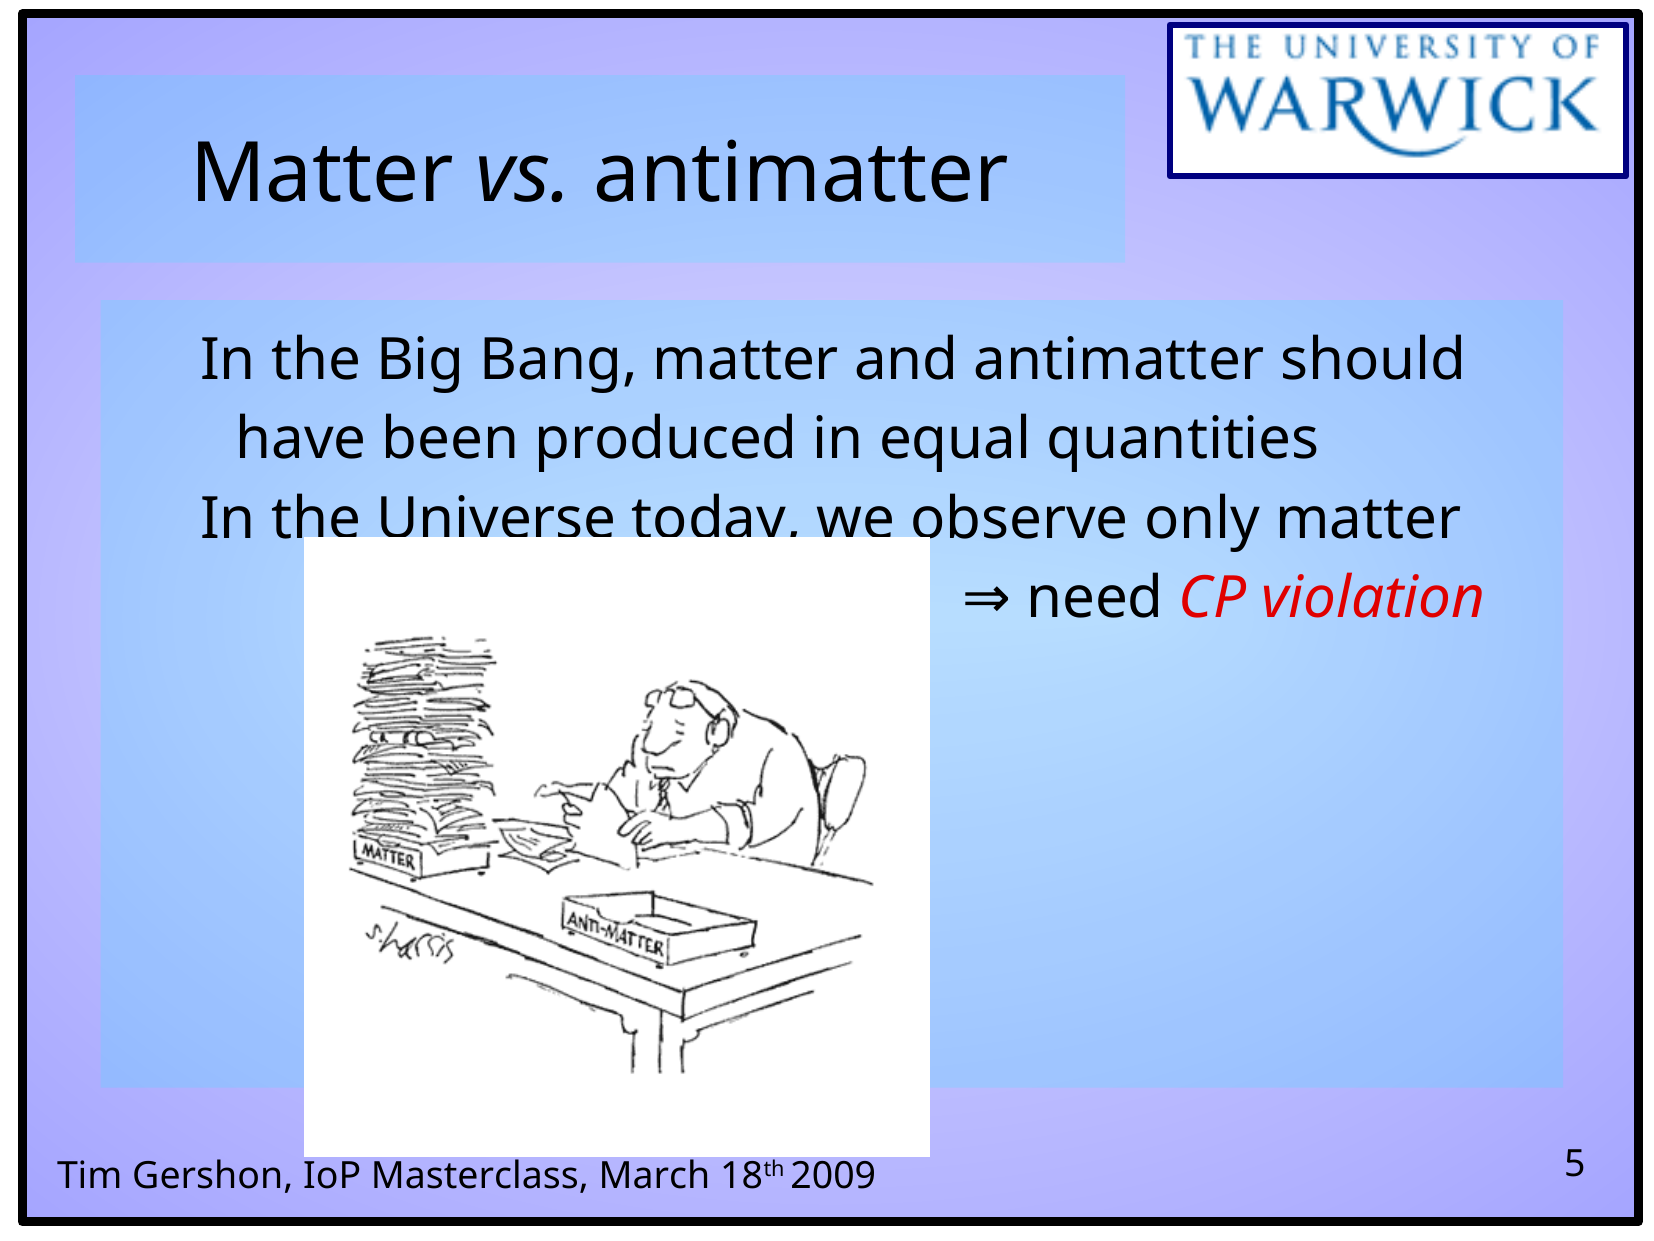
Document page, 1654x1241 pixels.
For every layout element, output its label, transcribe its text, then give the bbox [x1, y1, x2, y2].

text_box <number> [1537, 1125, 1613, 1201]
text_box Tim Gershon, IoP Masterclass, March 18th 2009 [72, 1136, 861, 1212]
text_box [22, 13, 1639, 1222]
text_box In the Big Bang, matter and antimatter should have been produced in equal quantities In the Universe today, we observe only matter ⇒ need CP violation [150, 310, 1501, 585]
picture [1172, 27, 1623, 174]
text_box Matter vs. antimatter [75, 75, 1126, 263]
picture [304, 537, 930, 1157]
